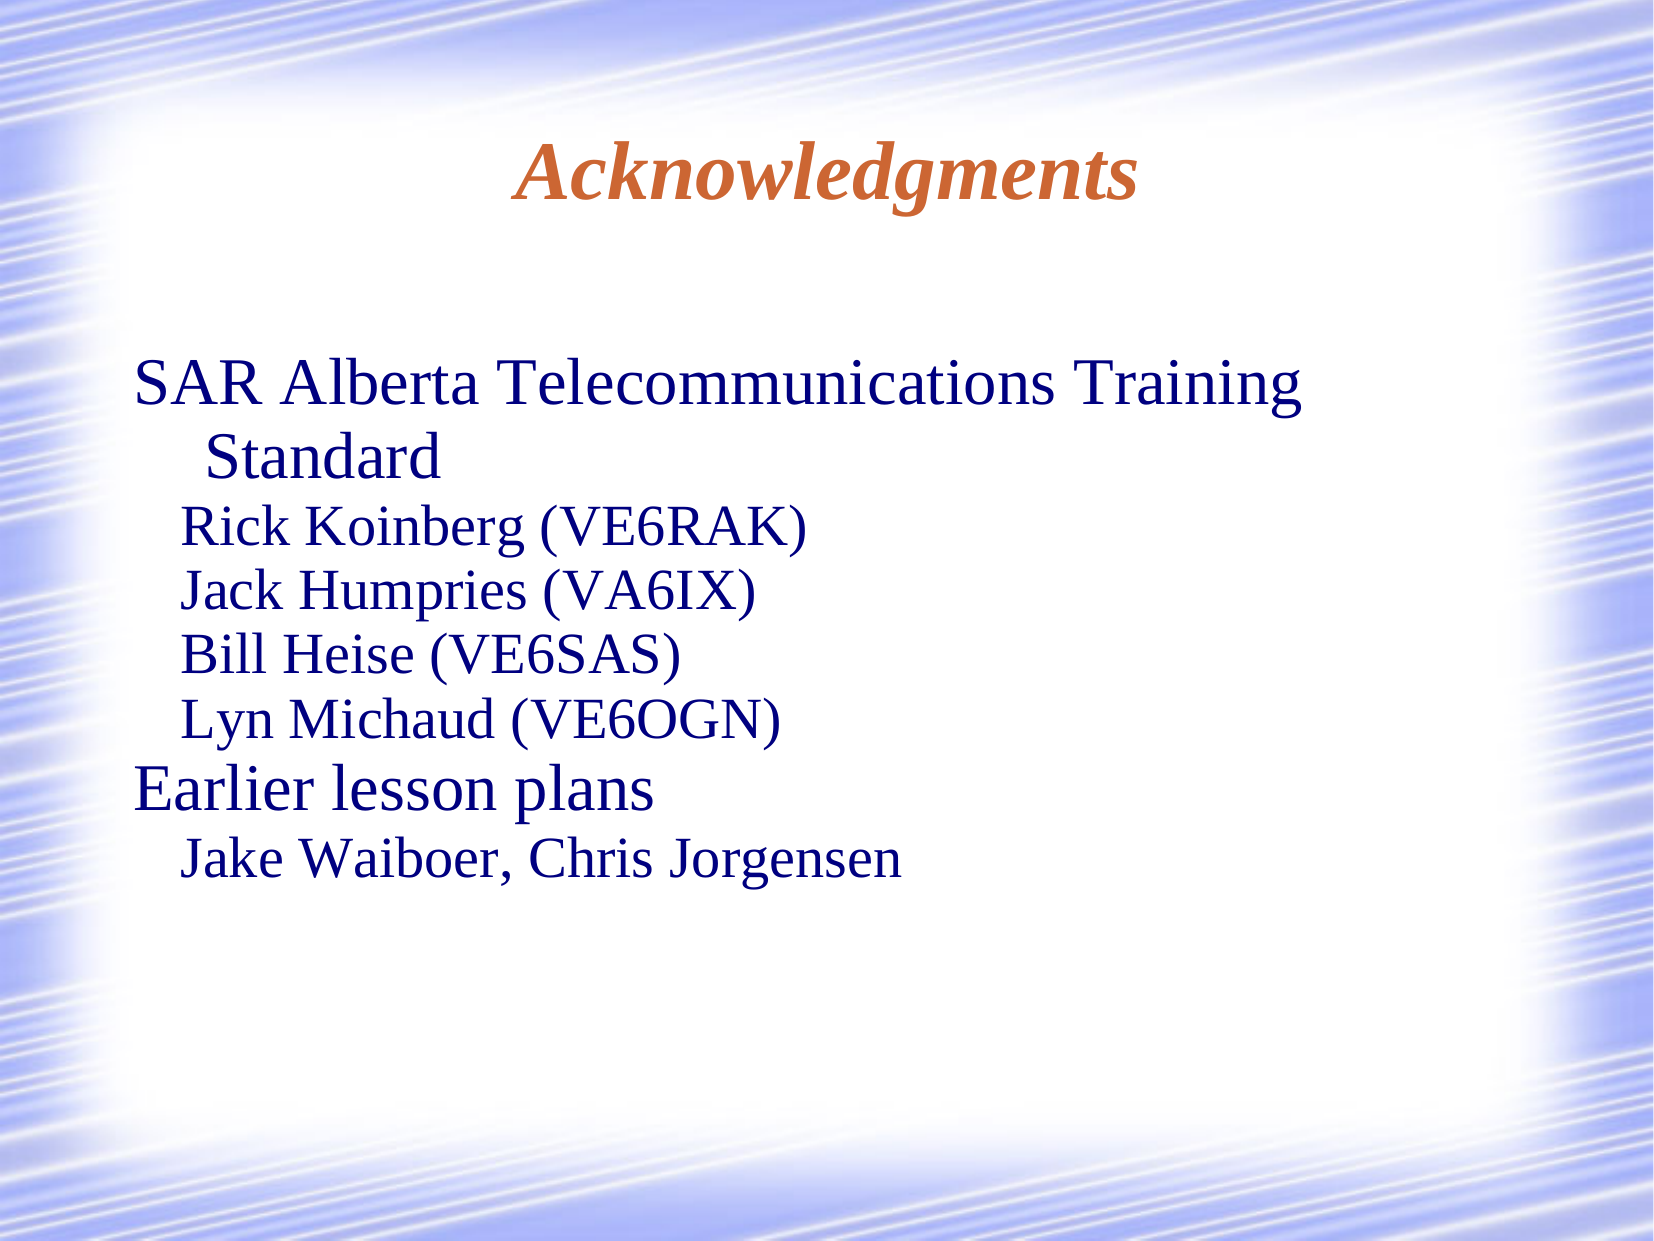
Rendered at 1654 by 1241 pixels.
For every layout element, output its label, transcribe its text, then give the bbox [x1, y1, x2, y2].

list SAR Alberta Telecommunications Training Standard Rick Koinberg (VE6RAK) Jack Humpries (VA6IX) Bill Heise (VE6SAS) Lyn Michaud (VE6OGN) Earlier lesson plans Jake Waiboer, Chris Jorgensen [121, 344, 1534, 1127]
title Acknowledgments [121, 67, 1534, 275]
picture [0, 0, 1654, 1241]
